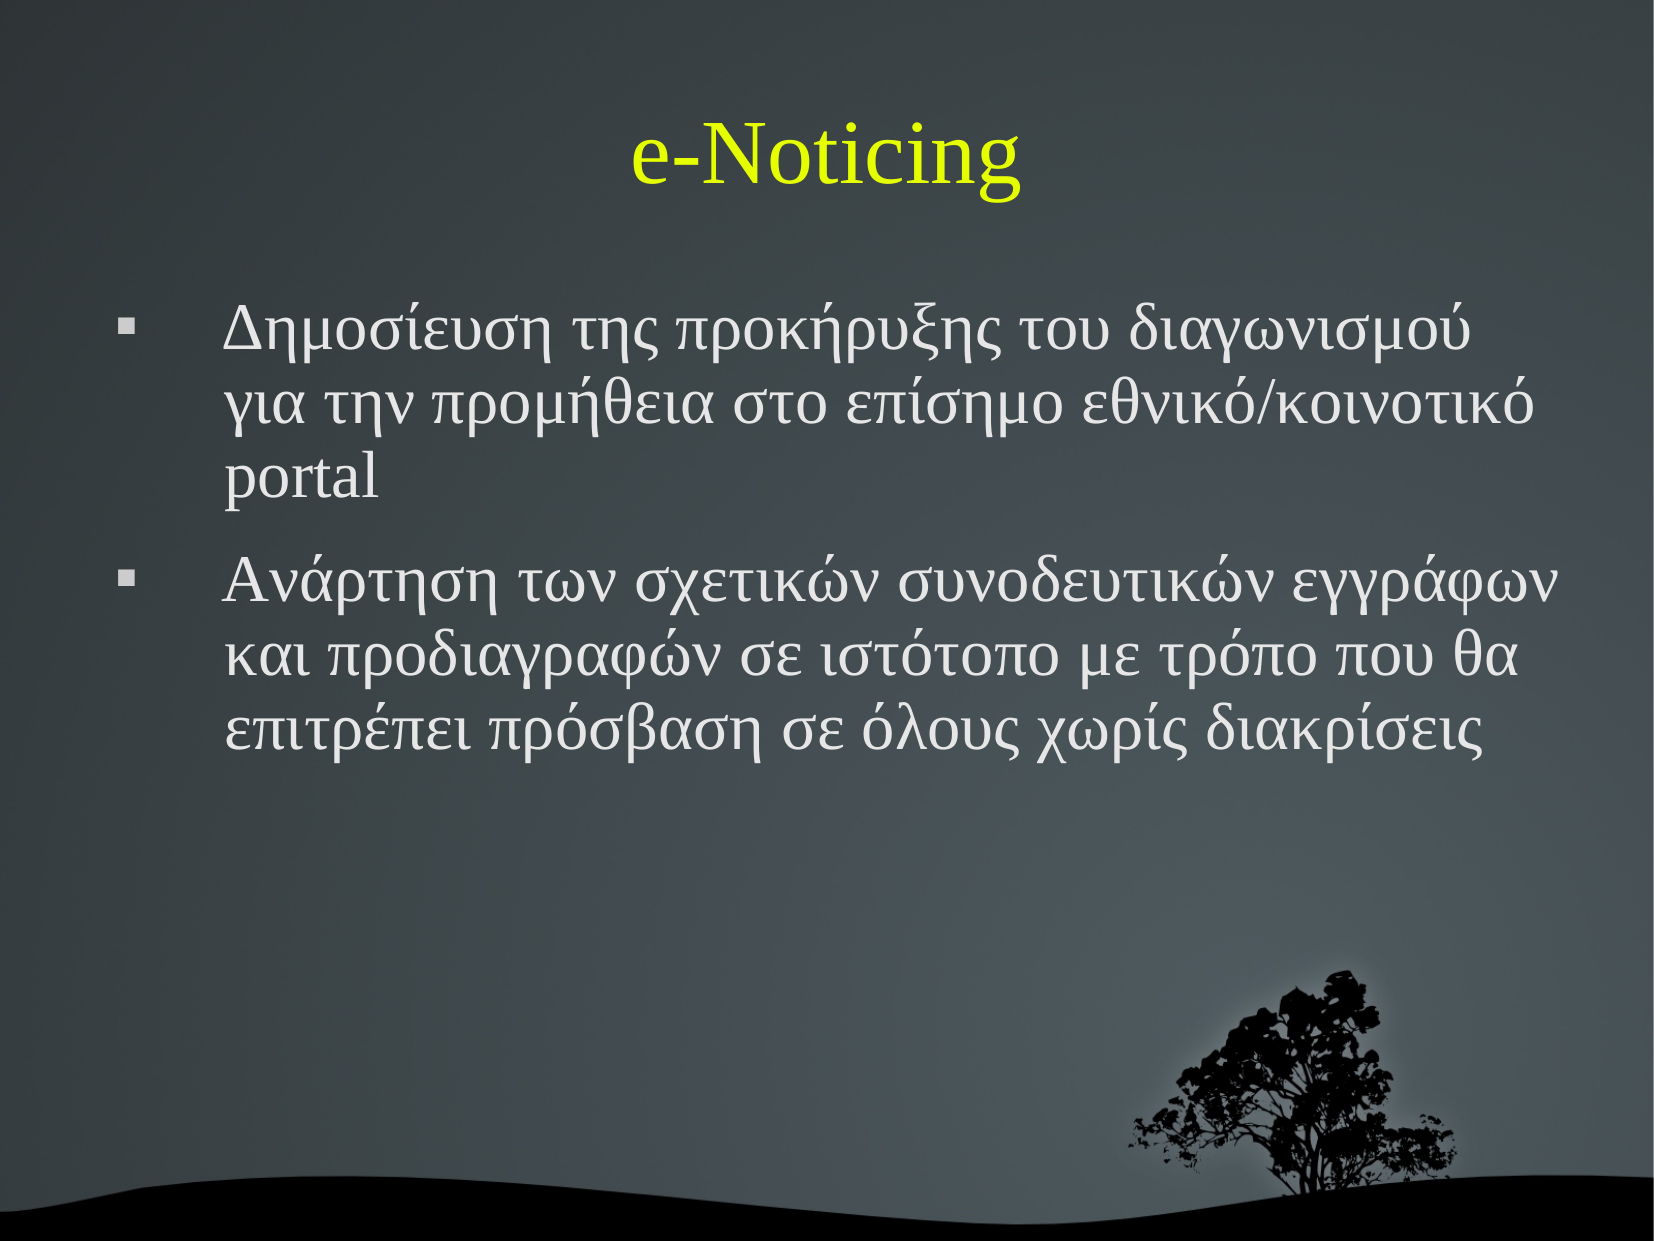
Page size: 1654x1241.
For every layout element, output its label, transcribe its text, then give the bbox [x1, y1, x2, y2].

title e-Noticing [82, 56, 1571, 250]
picture [0, 0, 1654, 1241]
list Δημοσίευση της προκήρυξης του διαγωνισμού για την προμήθεια στο επίσημο εθνικό/κοινοτικό portal Ανάρτηση των σχετικών συνοδευτικών εγγράφων και προδιαγραφών σε ιστότοπο με τρόπο που θα επιτρέπει πρόσβαση σε όλους χωρίς διακρίσεις [82, 290, 1571, 1094]
